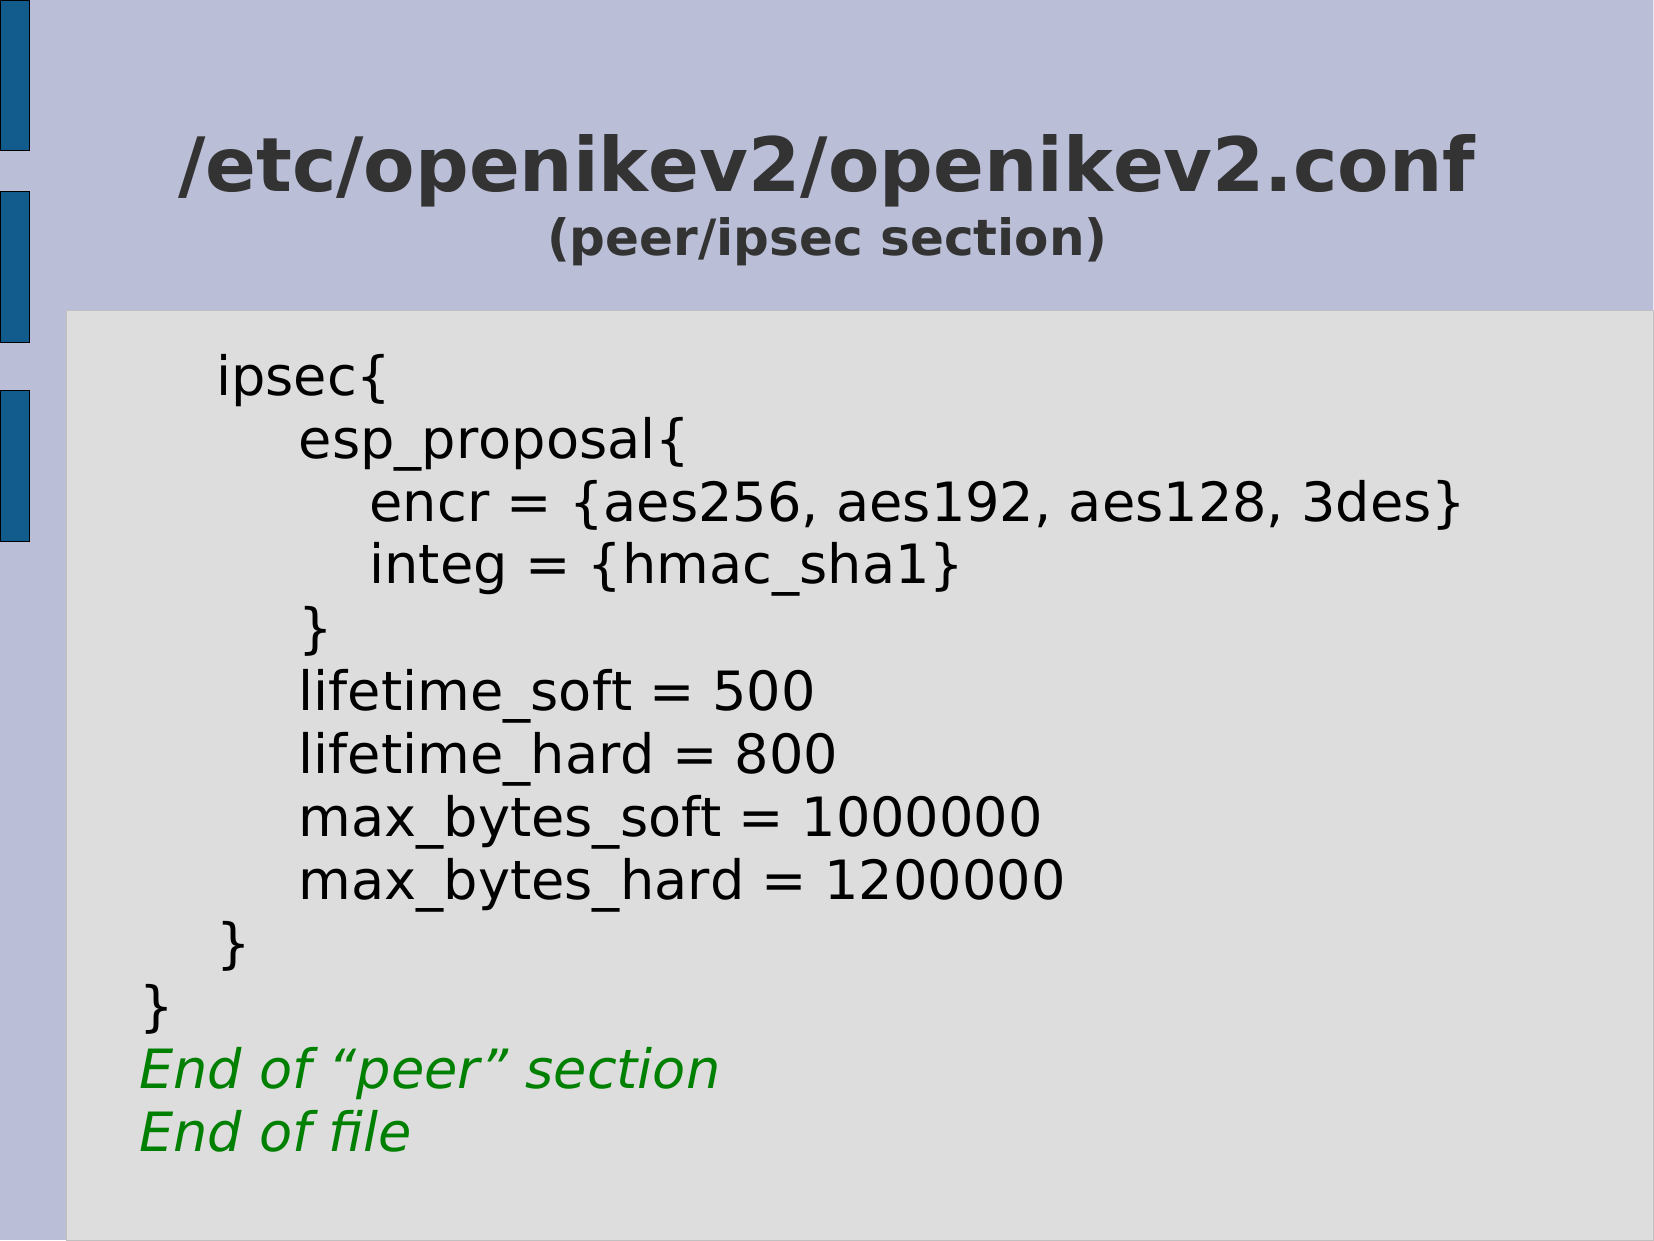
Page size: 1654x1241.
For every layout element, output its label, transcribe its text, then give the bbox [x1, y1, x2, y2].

list ipsec{ esp_proposal{ encr = {aes256, aes192, aes128, 3des} integ = {hmac_sha1} } lifetime_soft = 500 lifetime_hard = 800 max_bytes_soft = 1000000 max_bytes_hard = 1200000 } } End of “peer” section End of file [121, 344, 1534, 1164]
title /etc/openikev2/openikev2.conf (peer/ipsec section) [121, 91, 1534, 299]
